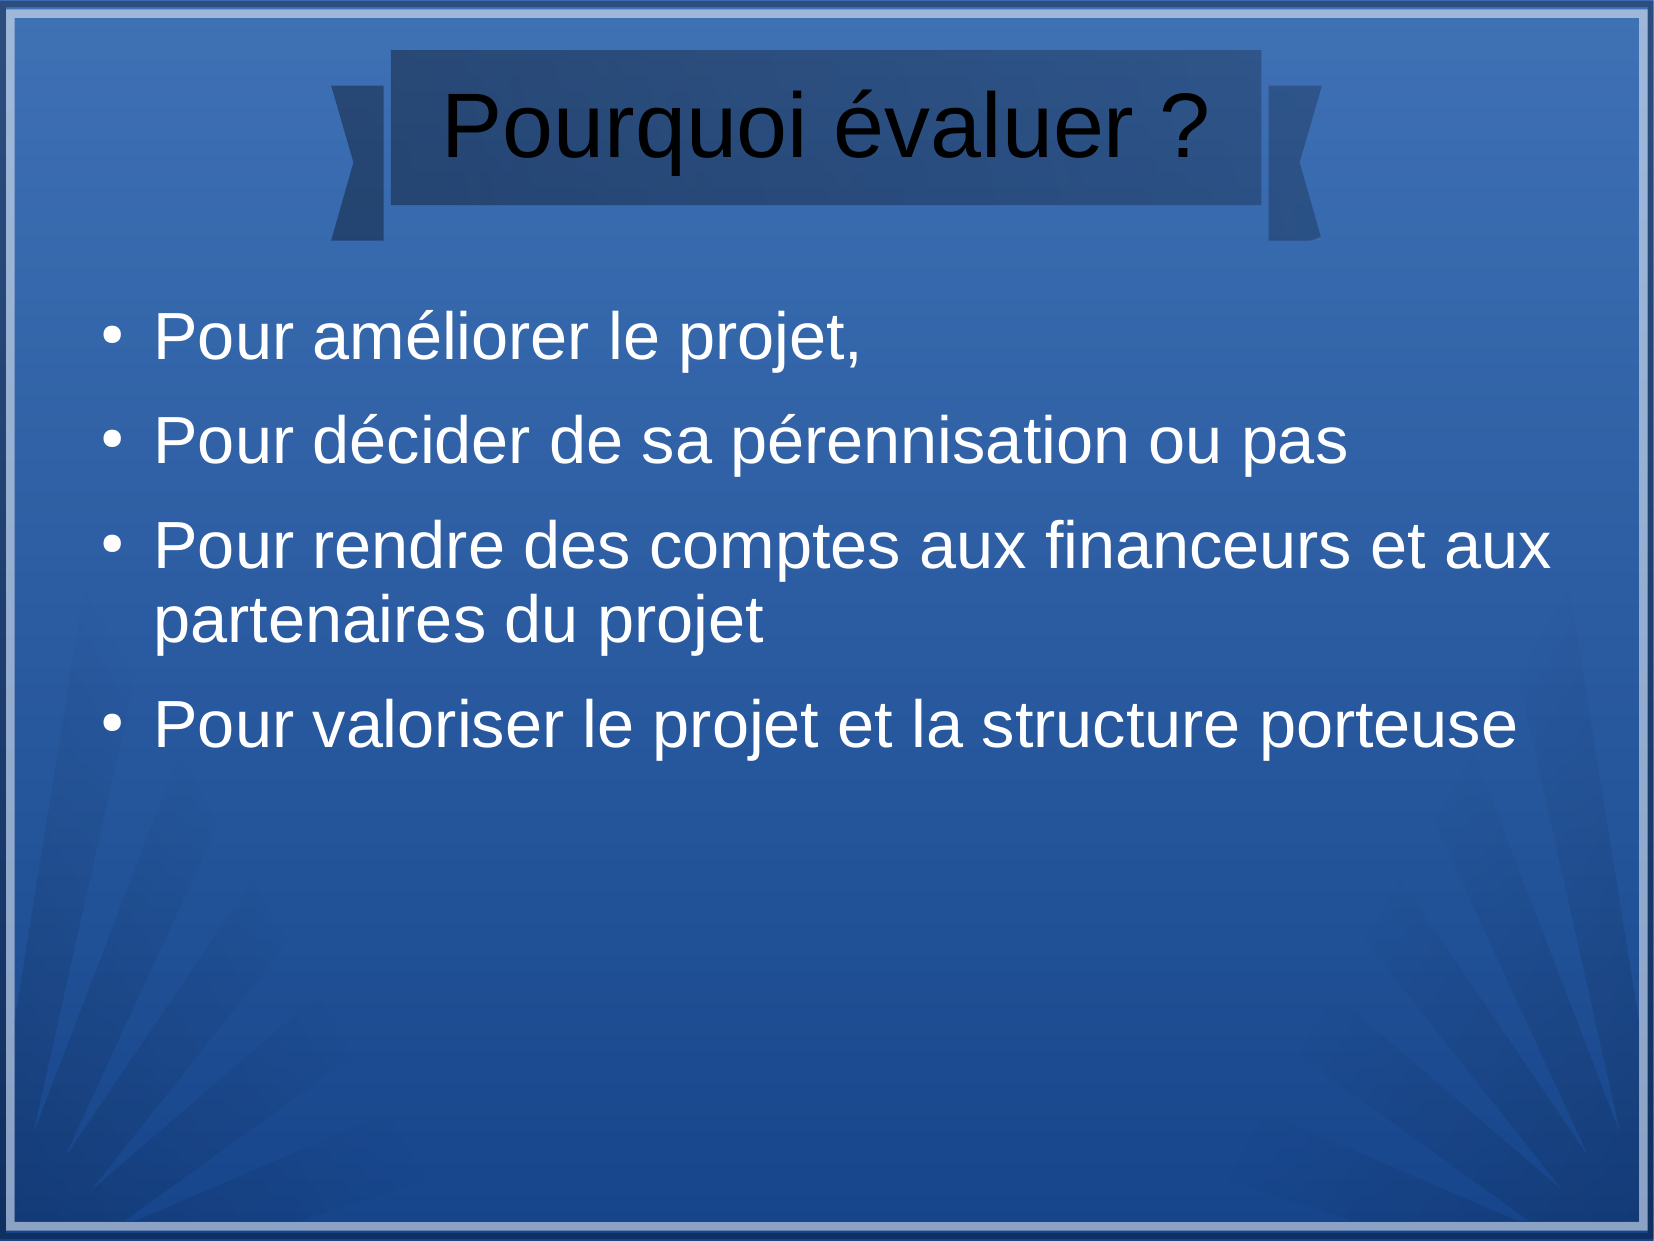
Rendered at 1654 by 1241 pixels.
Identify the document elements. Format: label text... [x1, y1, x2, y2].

title Pourquoi évaluer ? [389, 47, 1264, 205]
list Pour améliorer le projet, Pour décider de sa pérennisation ou pas Pour rendre des comptes aux financeurs et aux partenaires du projet Pour valoriser le projet et la structure porteuse [82, 299, 1571, 1241]
